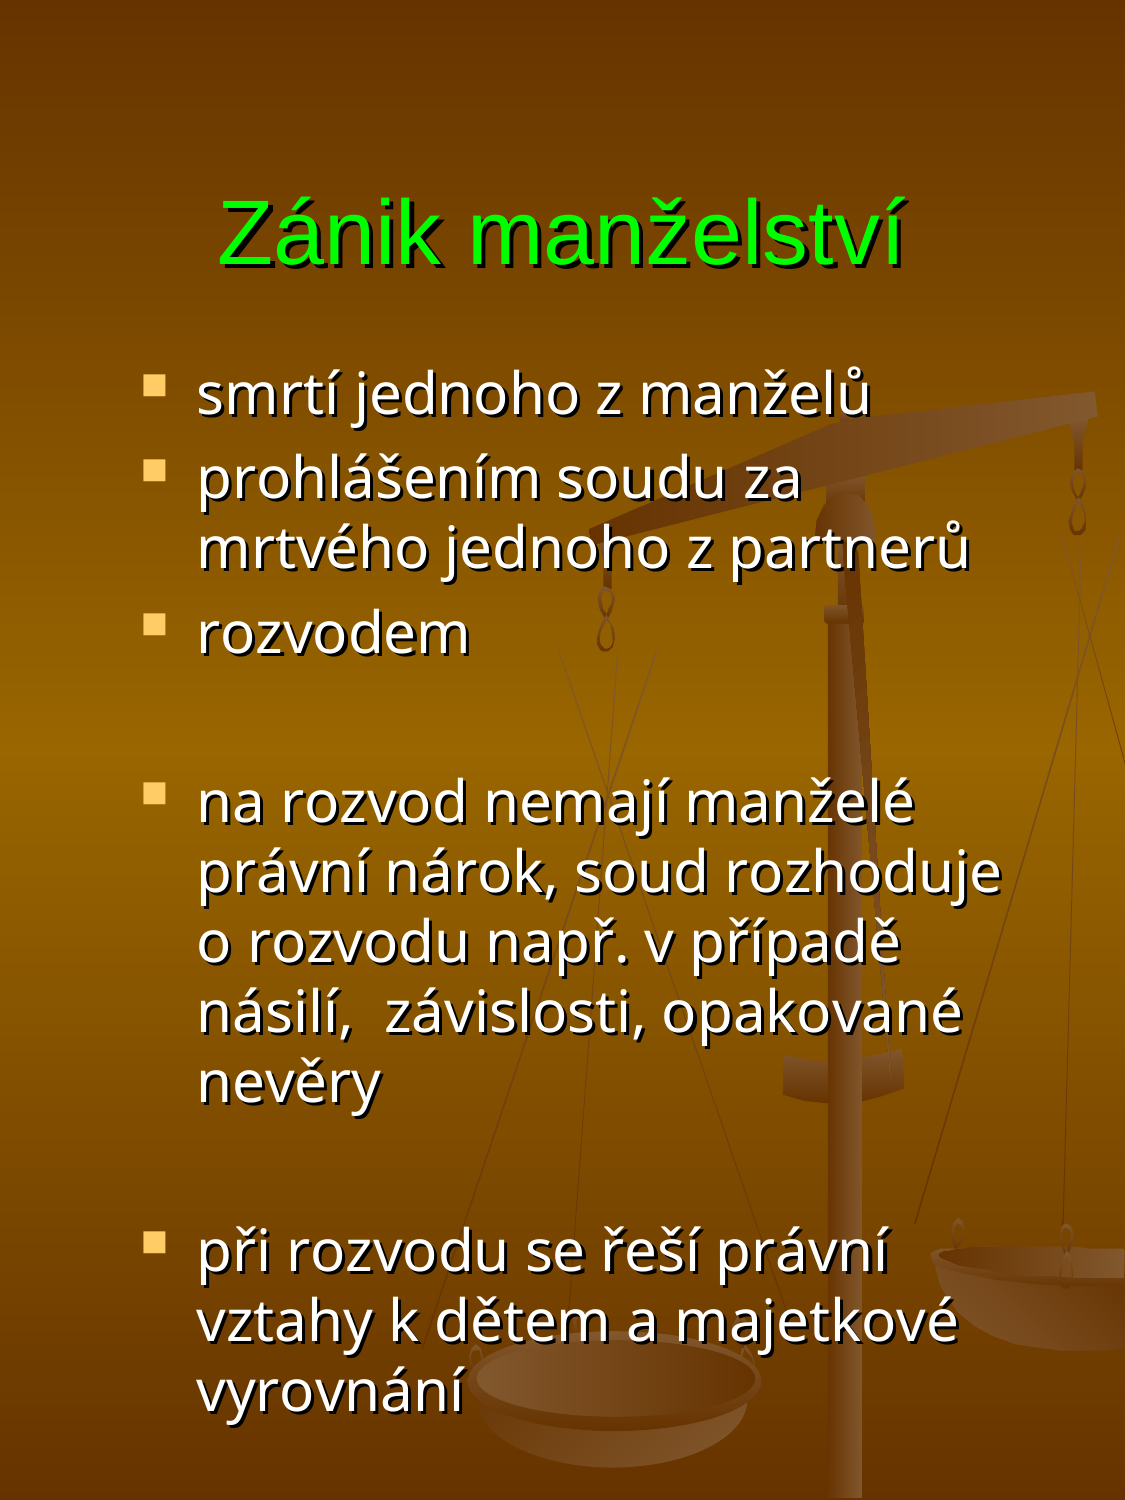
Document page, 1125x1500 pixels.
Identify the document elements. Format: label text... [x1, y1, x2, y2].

list smrtí jednoho z manželů prohlášením soudu za mrtvého jednoho z partnerů rozvodem na rozvod nemají manželé právní nárok, soud rozhoduje o rozvodu např. v případě násilí, závislosti, opakované nevěry při rozvodu se řeší právní vztahy k dětem a majetkové vyrovnání [125, 348, 1035, 1361]
title Zánik manželství [56, 60, 1069, 396]
